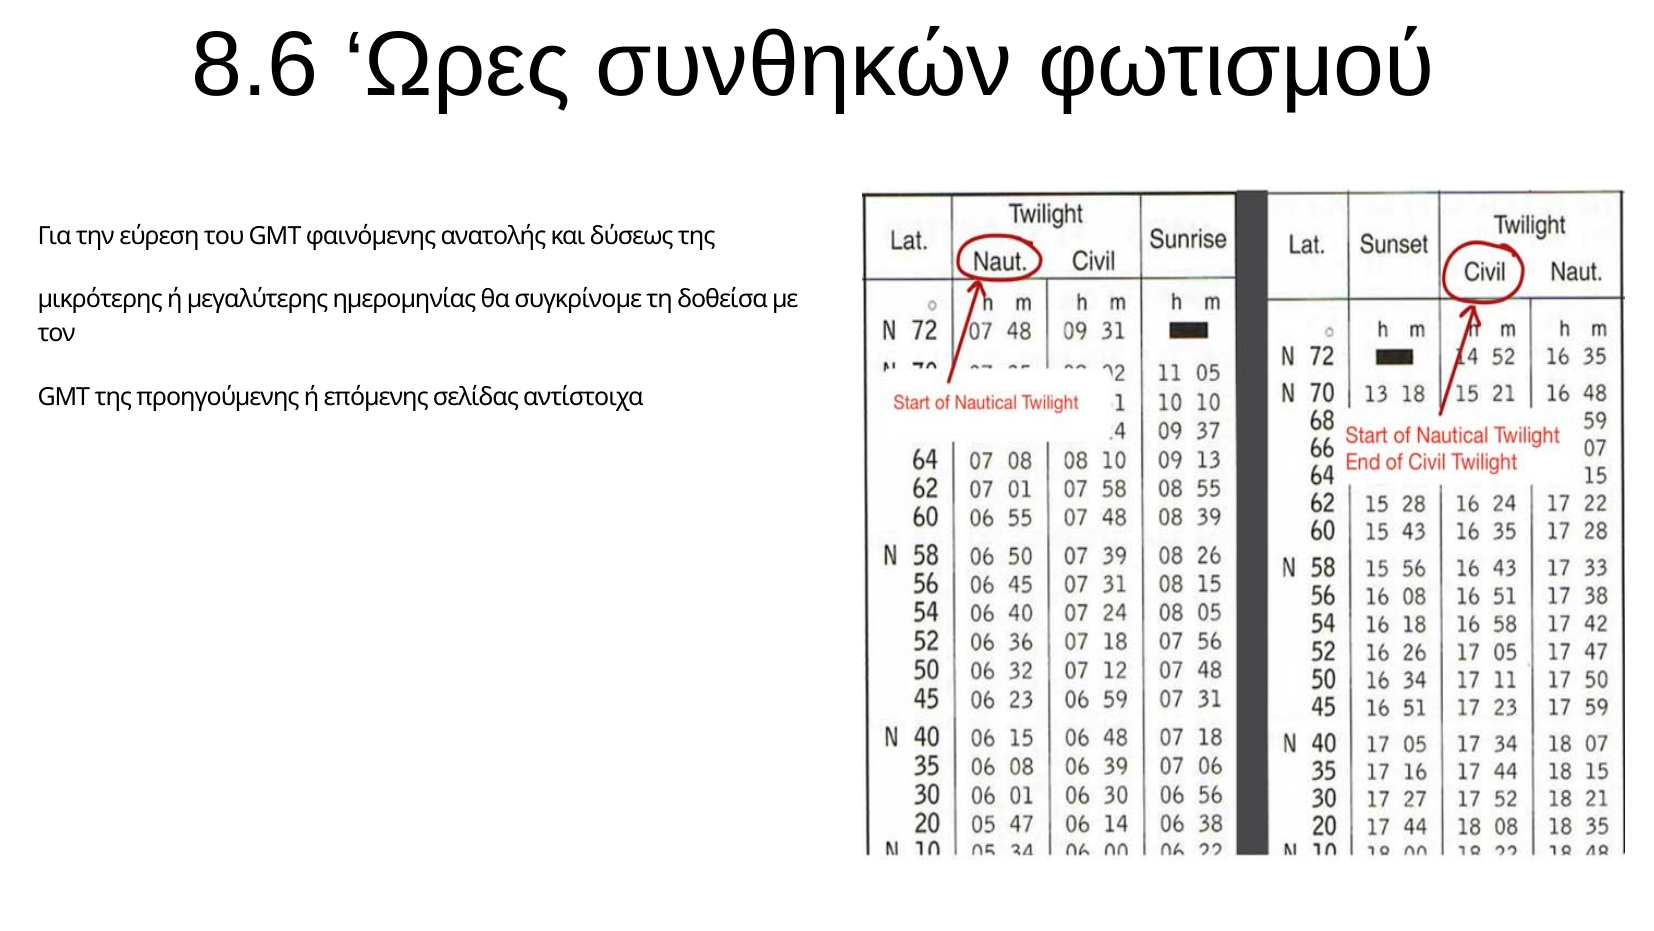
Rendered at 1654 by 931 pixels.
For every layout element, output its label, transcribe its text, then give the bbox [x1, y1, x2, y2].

title 8.6 ‘Ωρες συνθηκών φωτισμού [82, 12, 1571, 218]
picture [862, 187, 1625, 863]
list Για την εύρεση του GΜΤ φαινόμενης ανατολής και δύσεως της μικρότερης ή μεγαλύτερης ημερομηνίας θα συγκρίνομε τη δοθείσα με τον GΜΤ της προηγούμενης ή επόμενης σελίδας αντίστοιχα [37, 217, 809, 758]
